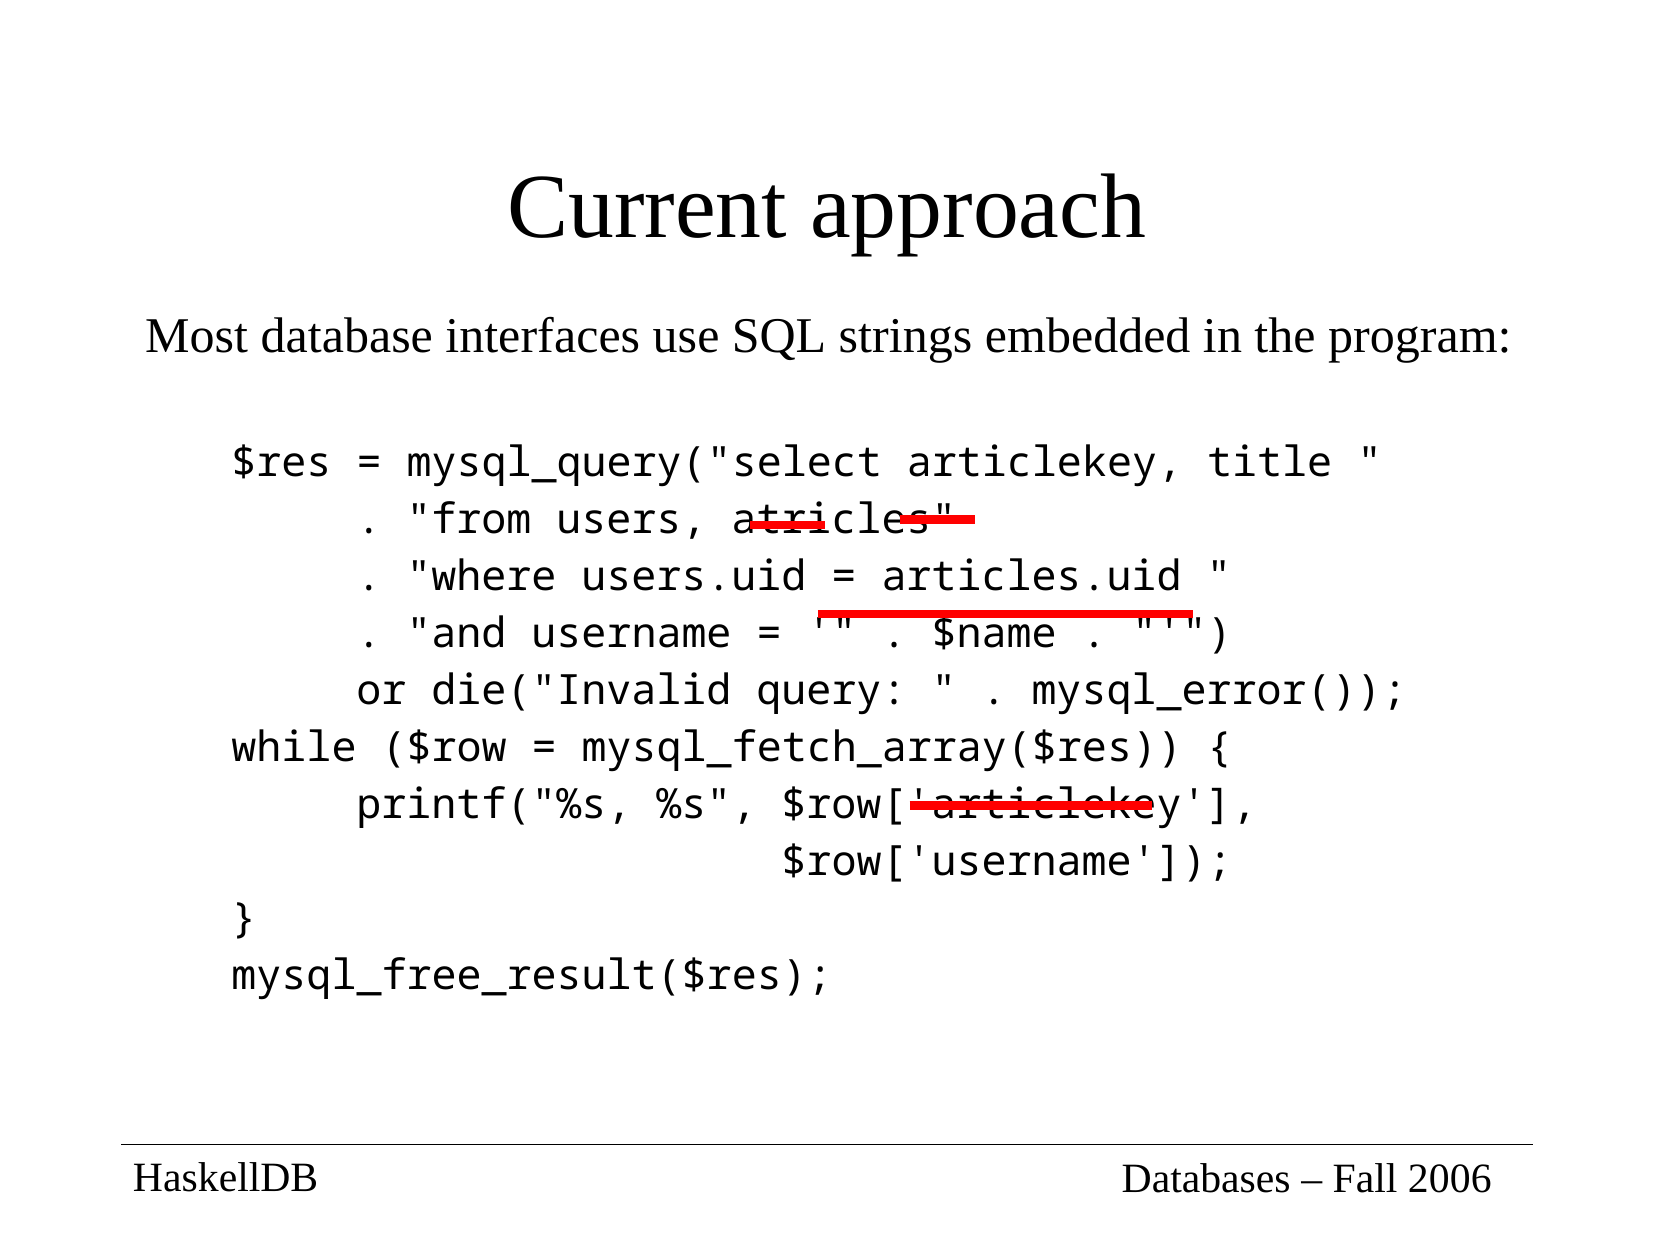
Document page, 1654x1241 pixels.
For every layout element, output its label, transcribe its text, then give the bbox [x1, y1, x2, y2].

title Current approach [121, 102, 1534, 311]
text_box $res = mysql_query("select articlekey, title " . "from users, atricles" . "where users.uid = articles.uid " . "and username = '" . $name . "'") or die("Invalid query: " . mysql_error()); while ($row = mysql_fetch_array($res)) { printf("%s, %s", $row['articlekey'], $row['username']); } mysql_free_result($res); [231, 432, 1470, 920]
text_box Most database interfaces use SQL strings embedded in the program: [145, 307, 1513, 364]
